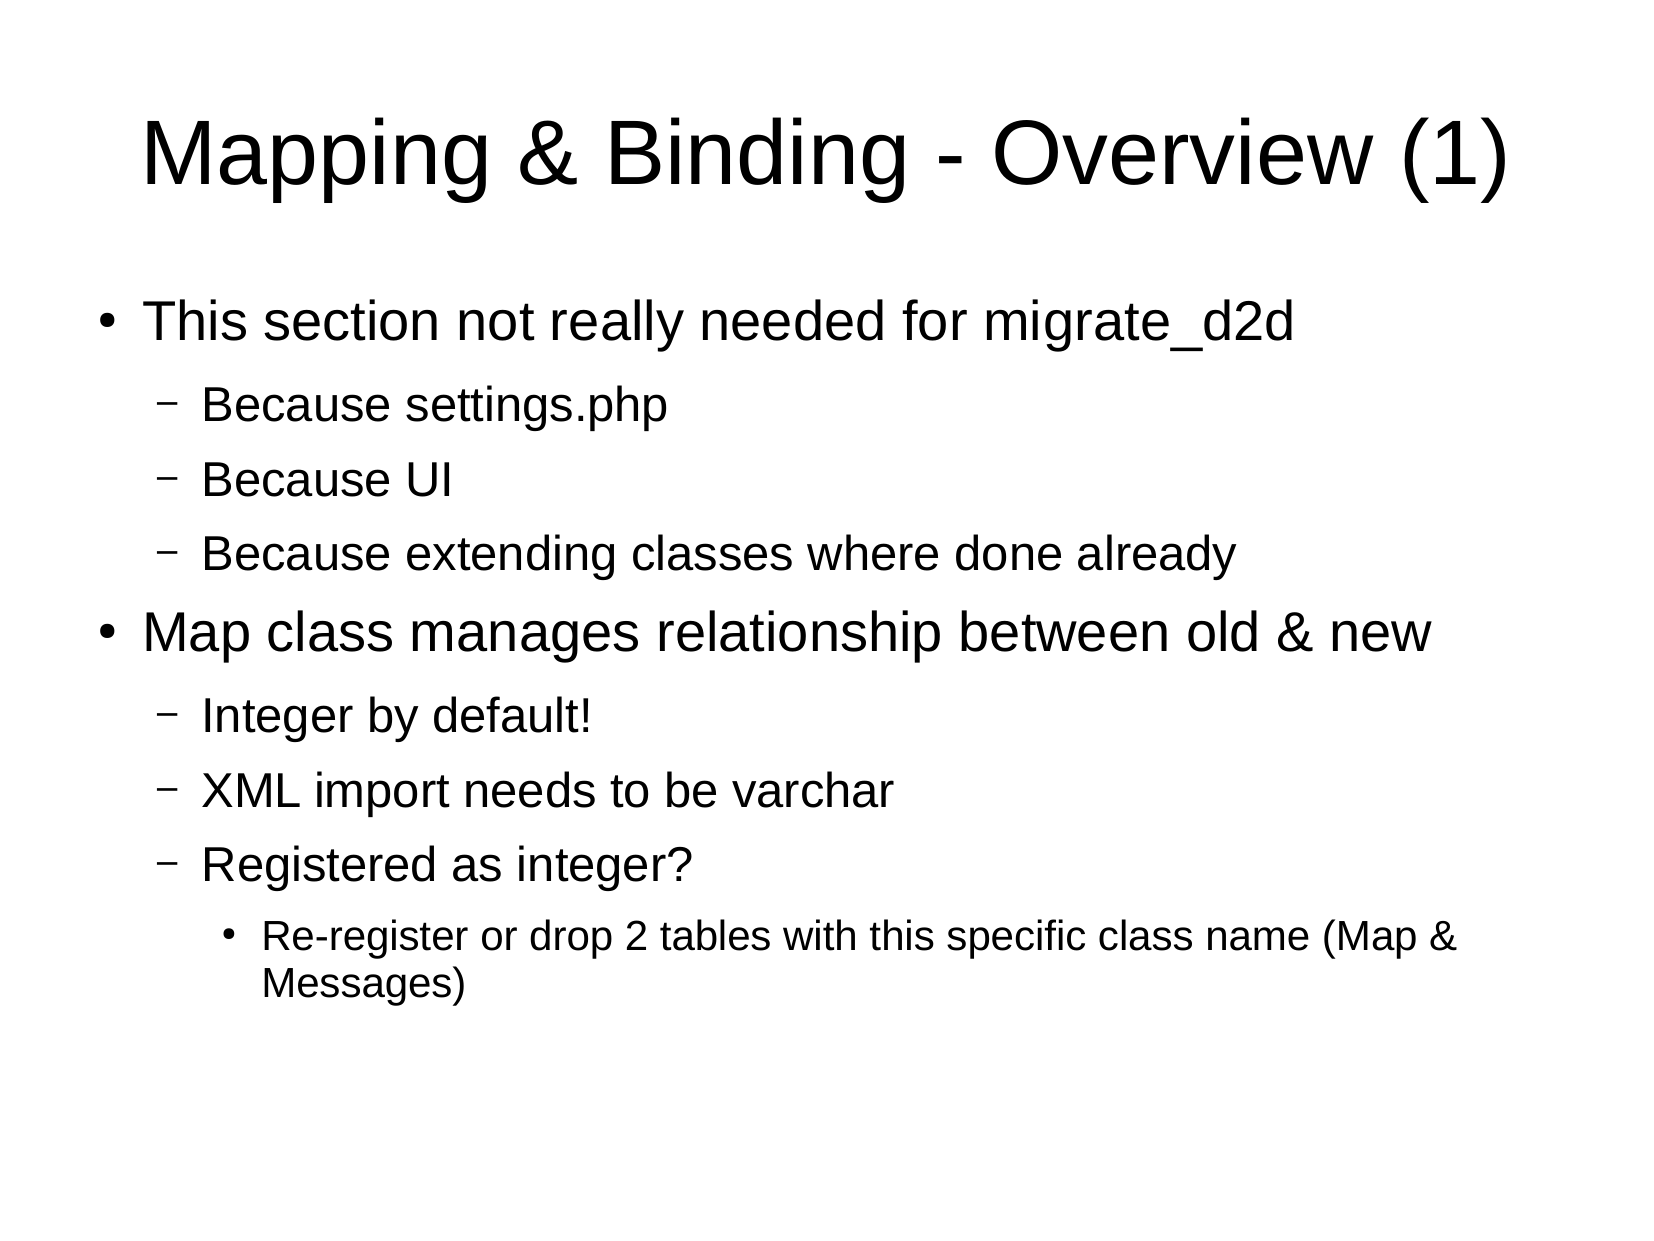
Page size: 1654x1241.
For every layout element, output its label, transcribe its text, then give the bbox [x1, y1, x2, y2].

list This section not really needed for migrate_d2d Because settings.php Because UI Because extending classes where done already Map class manages relationship between old & new Integer by default! XML import needs to be varchar Registered as integer? Re-register or drop 2 tables with this specific class name (Map & Messages) [82, 290, 1538, 1010]
title Mapping & Binding - Overview (1) [82, 49, 1571, 257]
